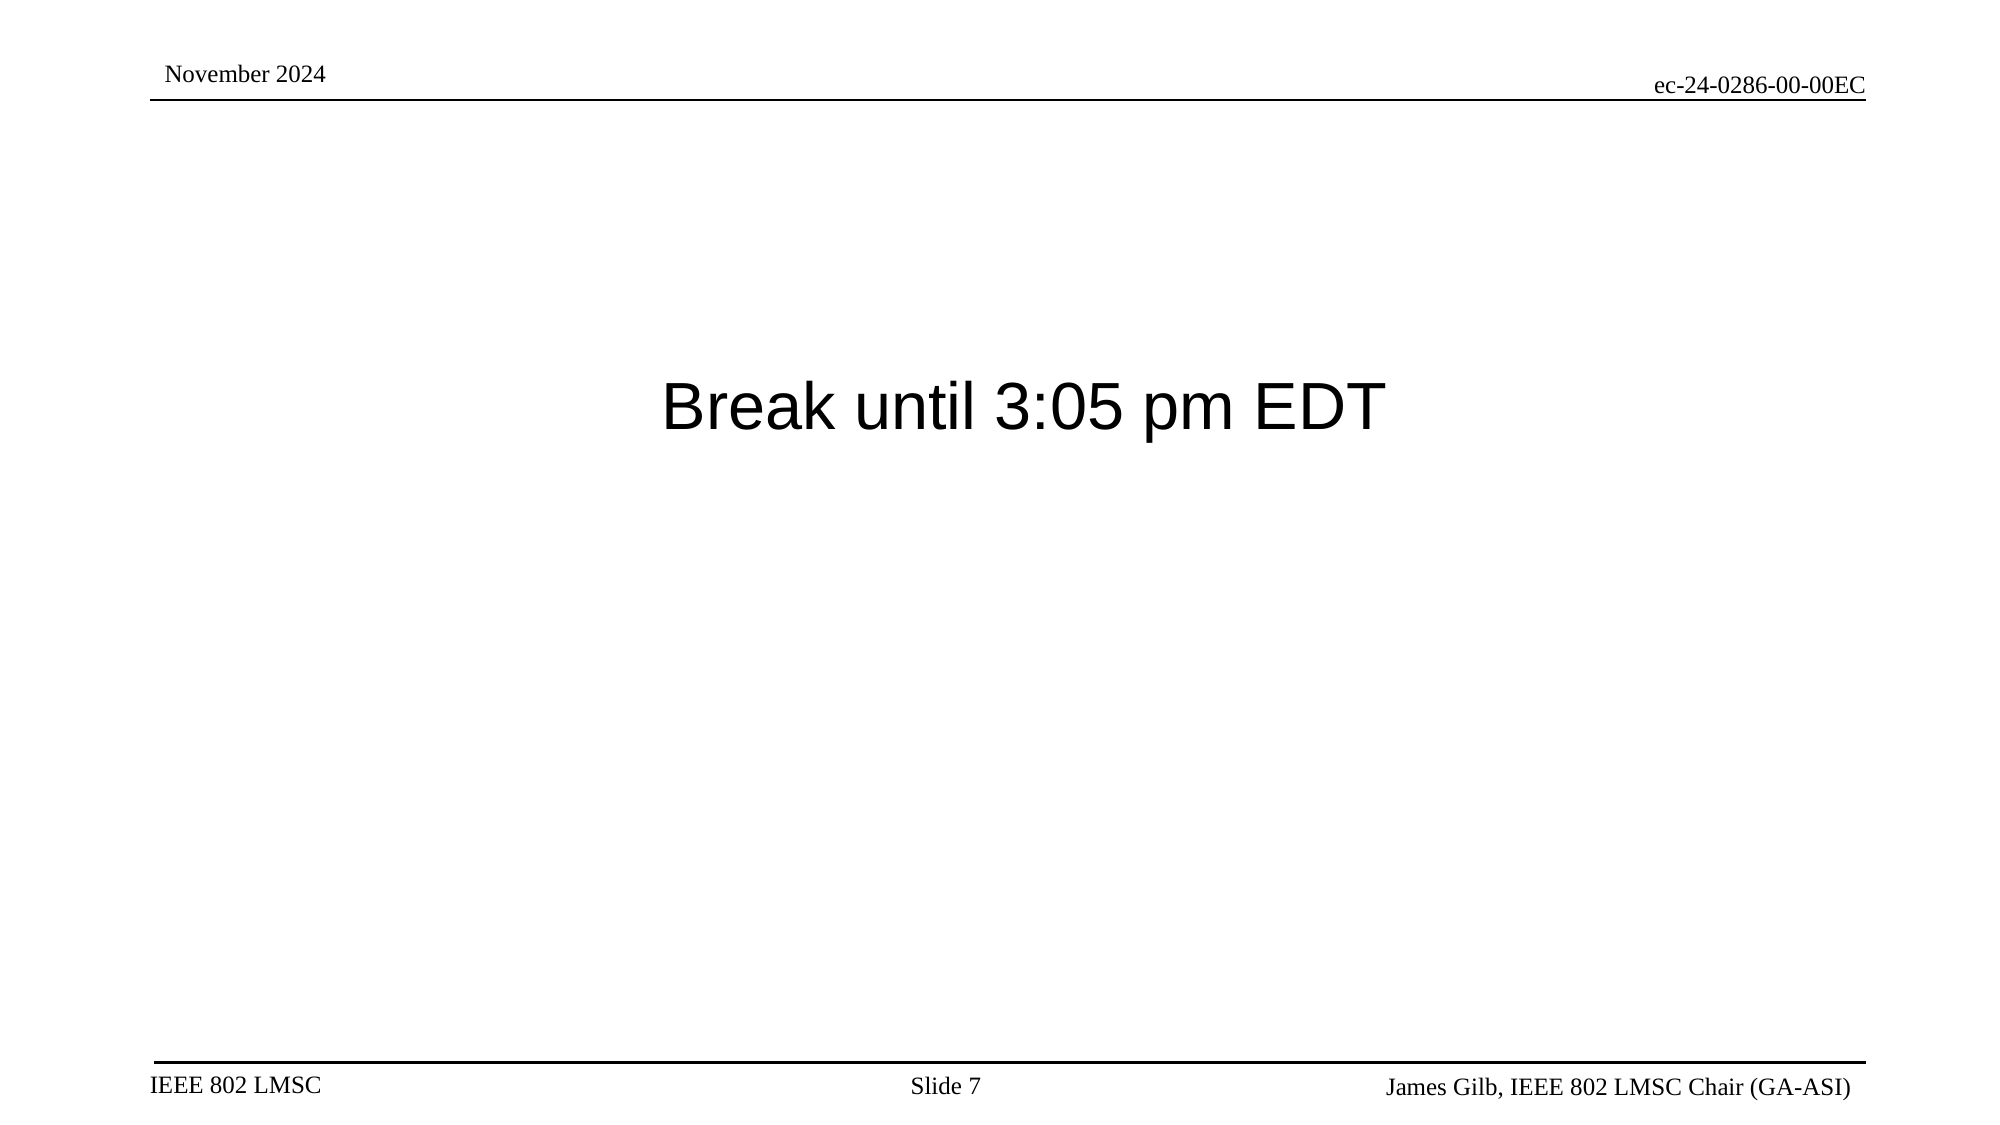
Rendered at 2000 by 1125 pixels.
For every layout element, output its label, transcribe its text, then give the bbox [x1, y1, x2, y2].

subtitle Break until 3:05 pm EDT [149, 112, 1900, 693]
